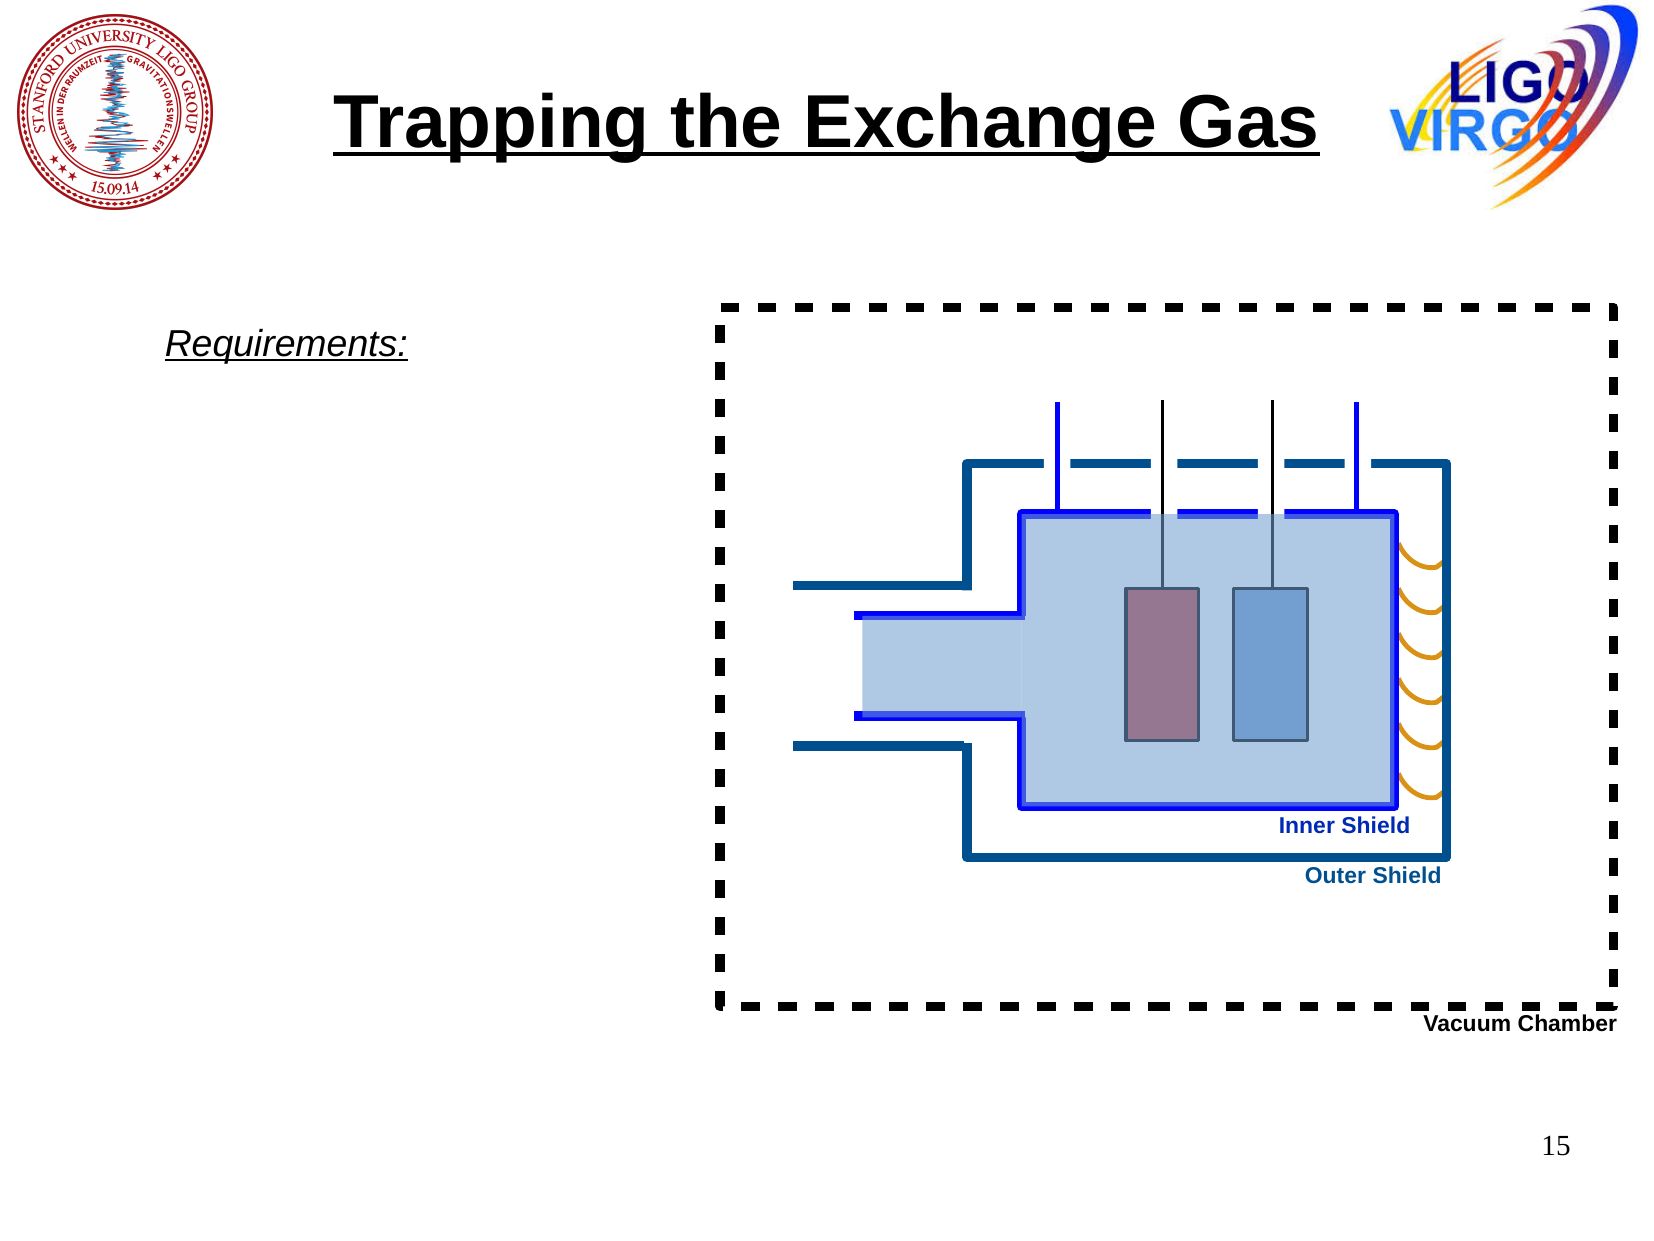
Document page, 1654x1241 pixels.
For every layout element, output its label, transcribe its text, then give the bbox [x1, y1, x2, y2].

title Trapping the Exchange Gas [82, 17, 1571, 226]
text_box Outer Shield [1290, 855, 1459, 922]
picture [1372, 0, 1654, 210]
text_box [758, 430, 1395, 807]
text_box Requirements: [150, 315, 646, 372]
text_box Inner Shield [1263, 805, 1472, 846]
picture [17, 14, 213, 210]
text_box [1344, 355, 1372, 508]
text_box [1043, 355, 1071, 508]
text_box Vacuum Chamber [1408, 1003, 1642, 1070]
